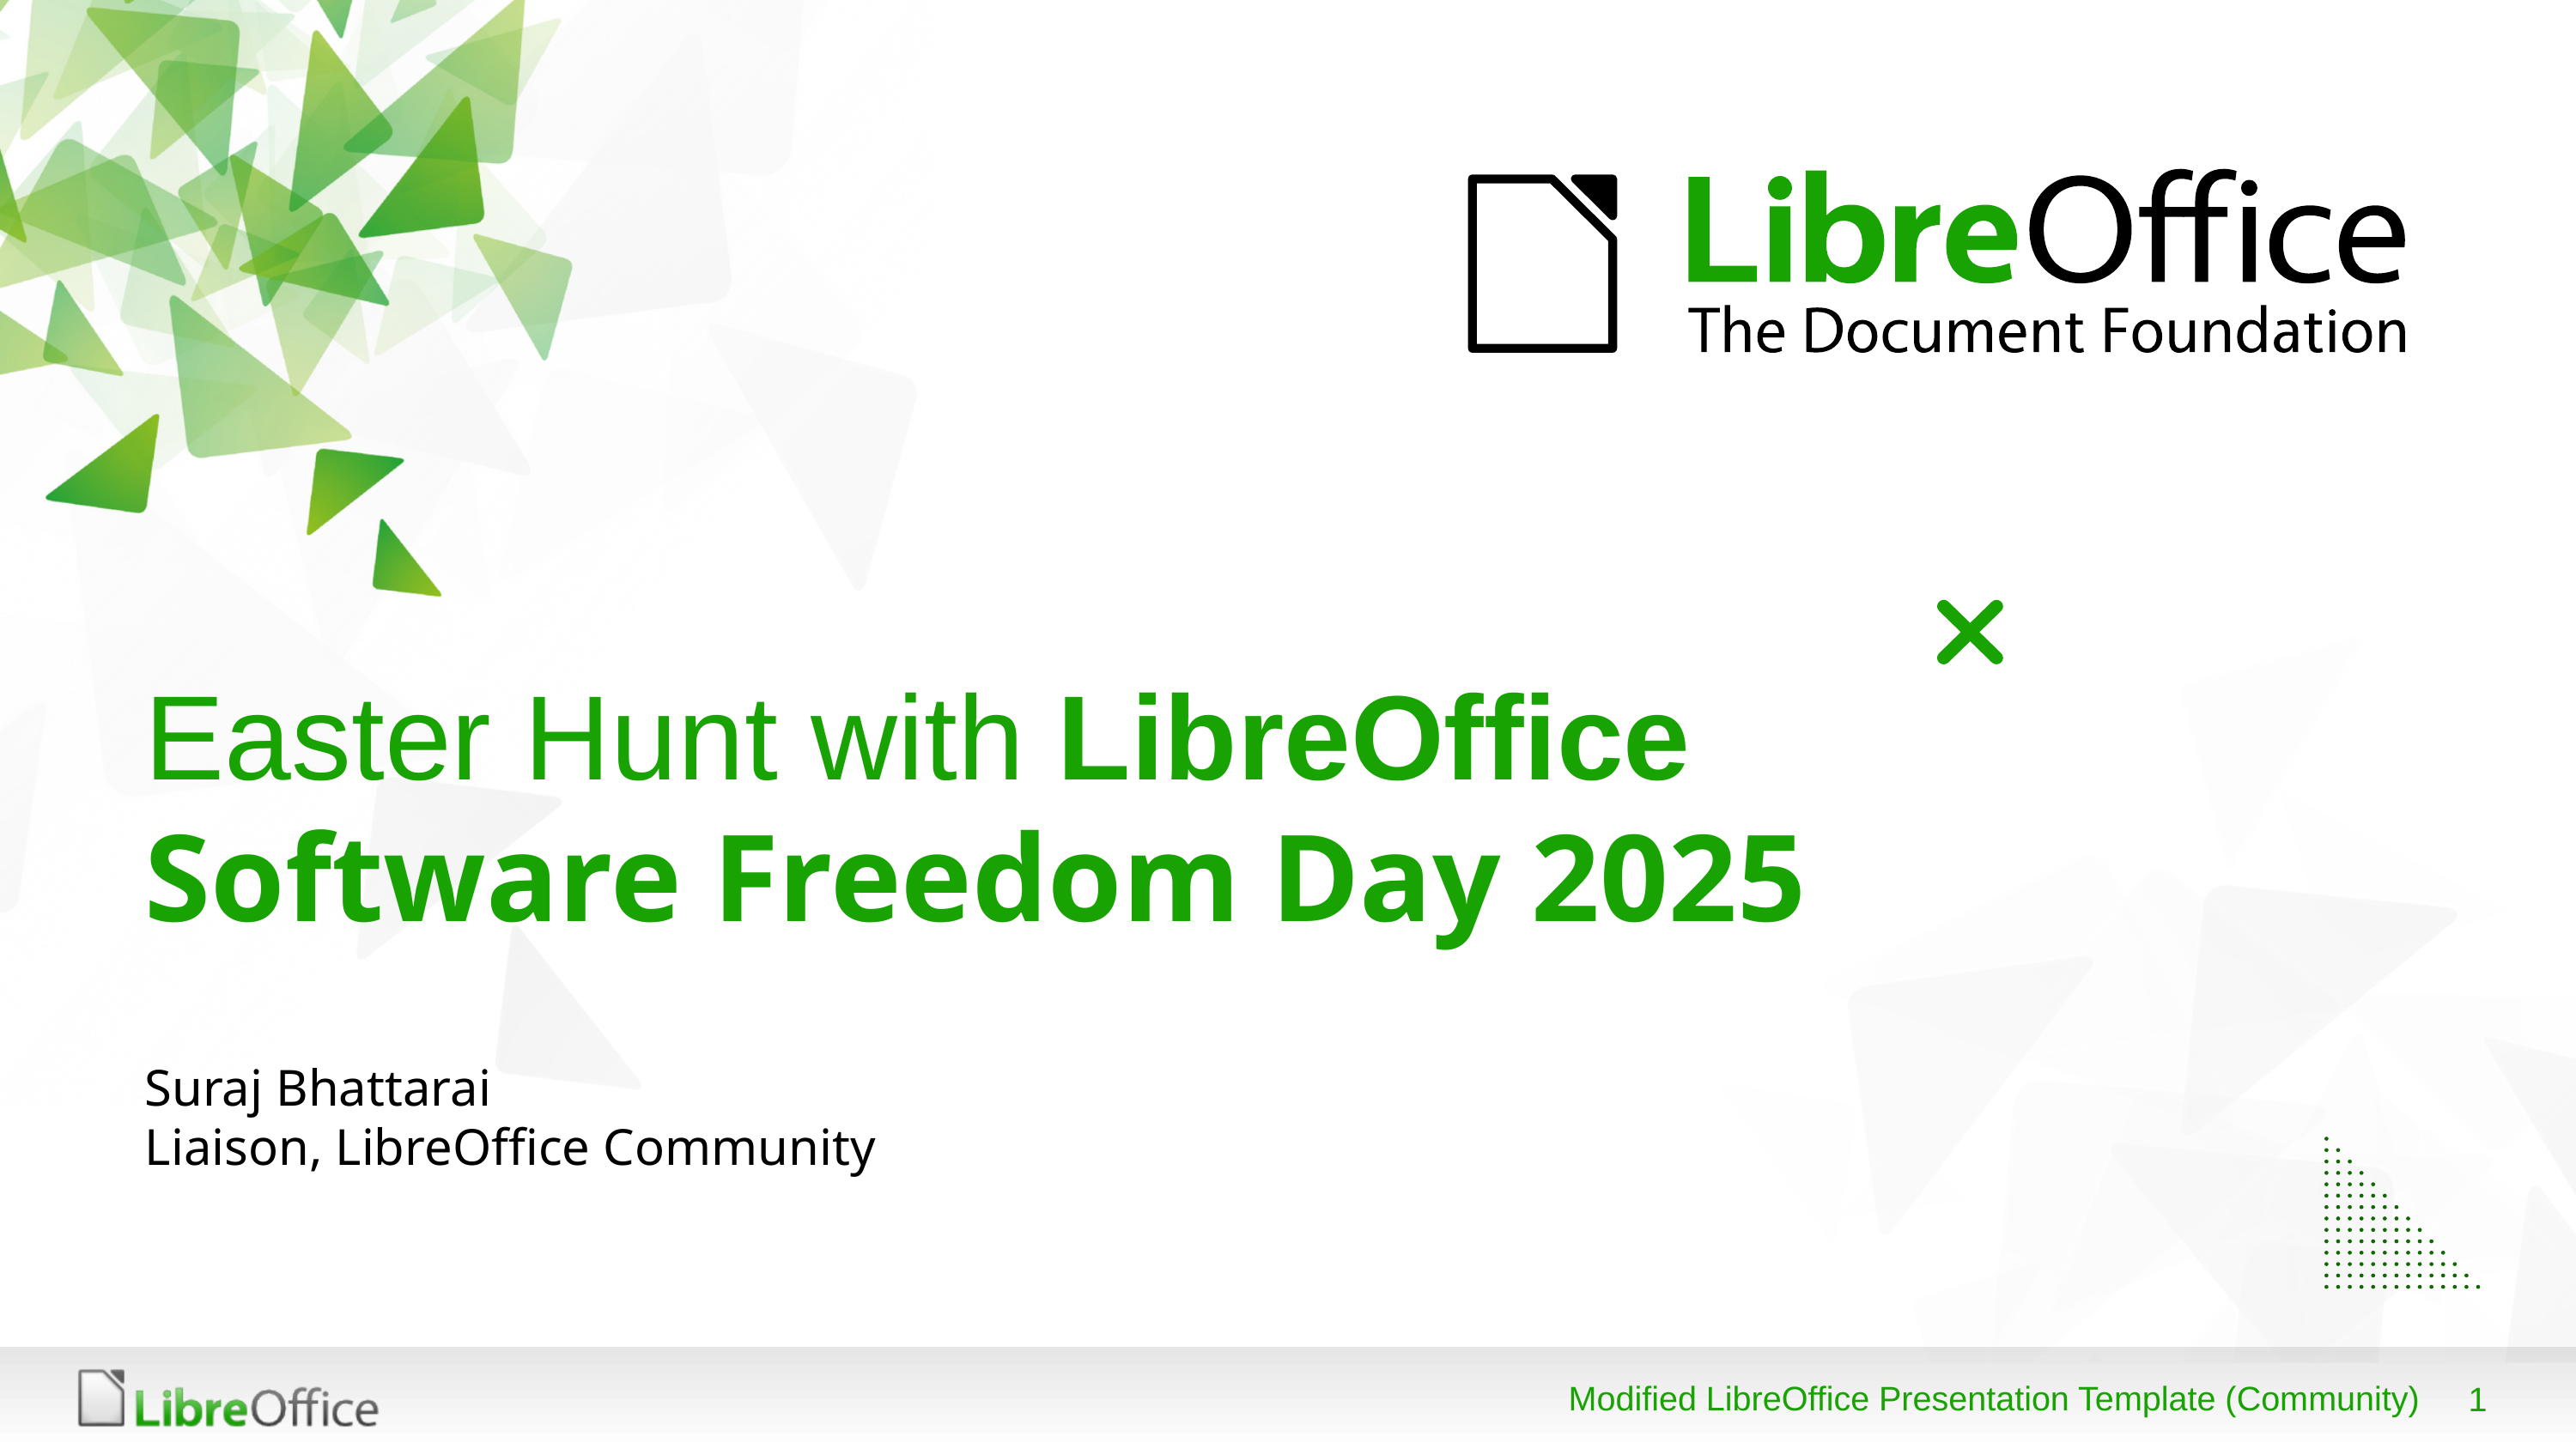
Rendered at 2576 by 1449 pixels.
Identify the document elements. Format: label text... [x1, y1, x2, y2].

text_box Modified LibreOffice Presentation Template (Community) [1004, 1377, 2245, 1418]
text_box Suraj Bhattarai Liaison, LibreOffice Community [144, 1056, 1310, 1176]
text_box [1442, 144, 2432, 377]
text_box [0, 0, 933, 1109]
text_box Easter Hunt with LibreOffice [144, 660, 2432, 801]
text_box 1 [2245, 1377, 2488, 1419]
text_box Software Freedom Day 2025 [144, 801, 2432, 946]
text_box [0, 599, 2576, 1449]
